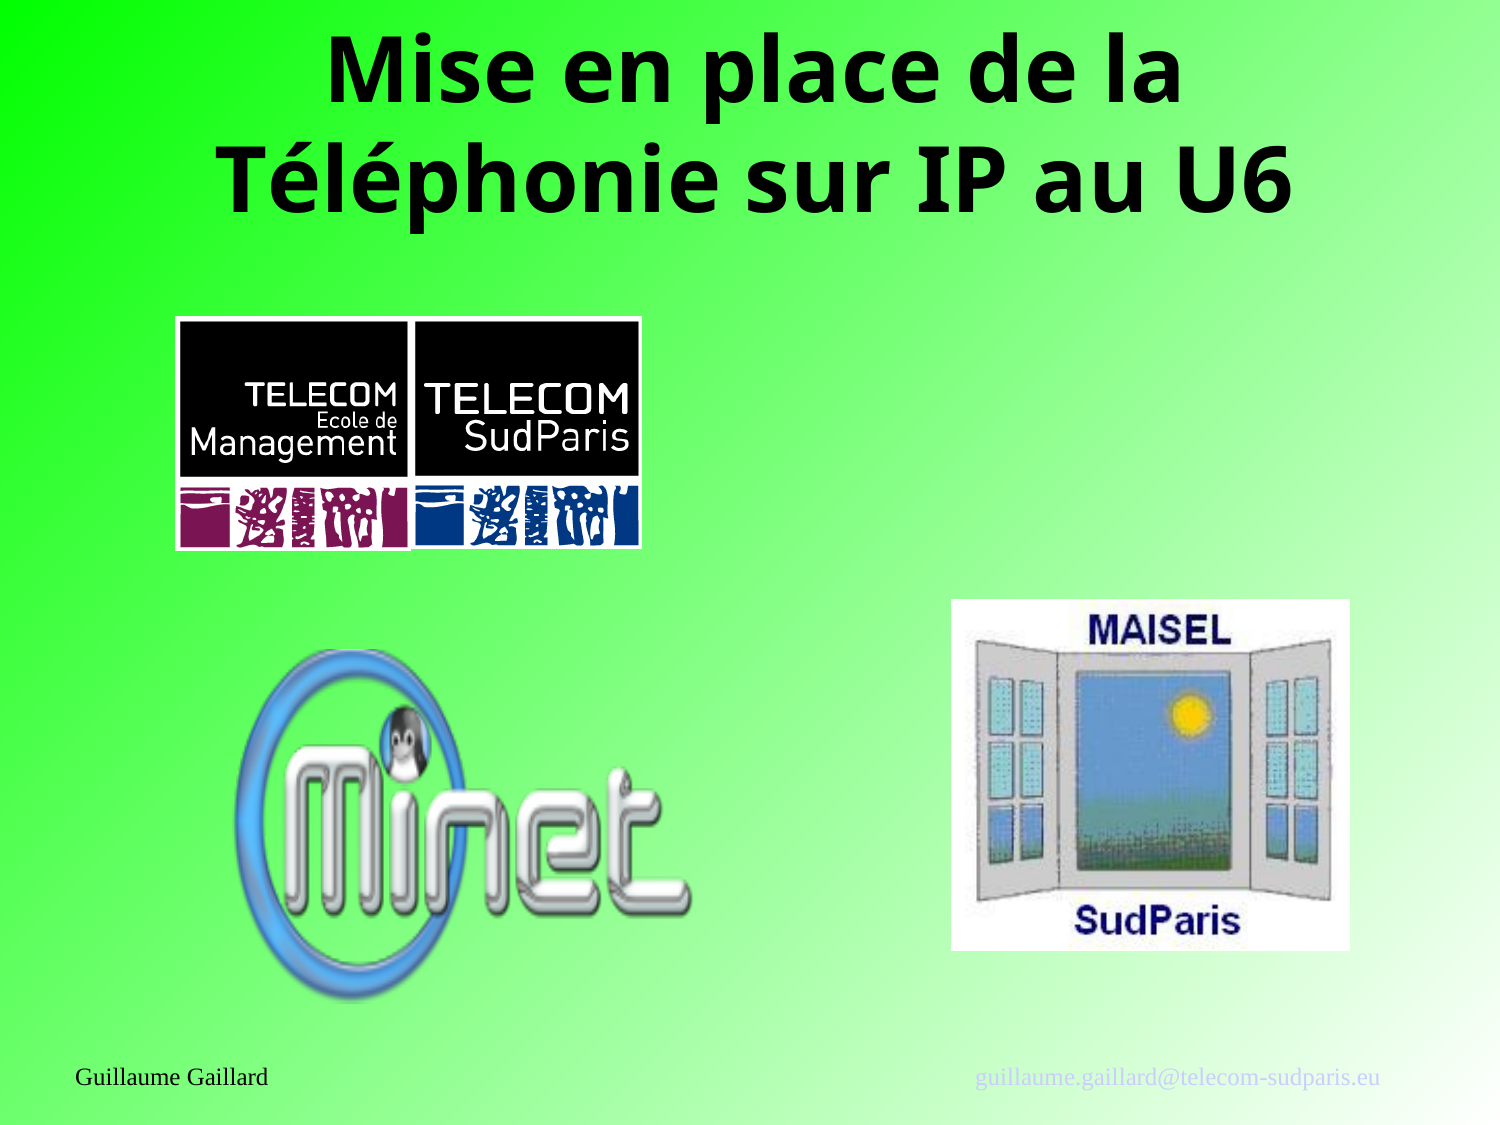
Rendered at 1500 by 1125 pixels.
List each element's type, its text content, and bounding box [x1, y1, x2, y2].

picture [951, 599, 1350, 952]
picture [177, 649, 798, 1004]
picture [175, 316, 642, 551]
text_box Guillaume Gaillard guillaume.gaillard@telecom-sudparis.eu [60, 992, 1396, 1098]
text_box Mise en place de la Téléphonie sur IP au U6 [117, 0, 1393, 242]
